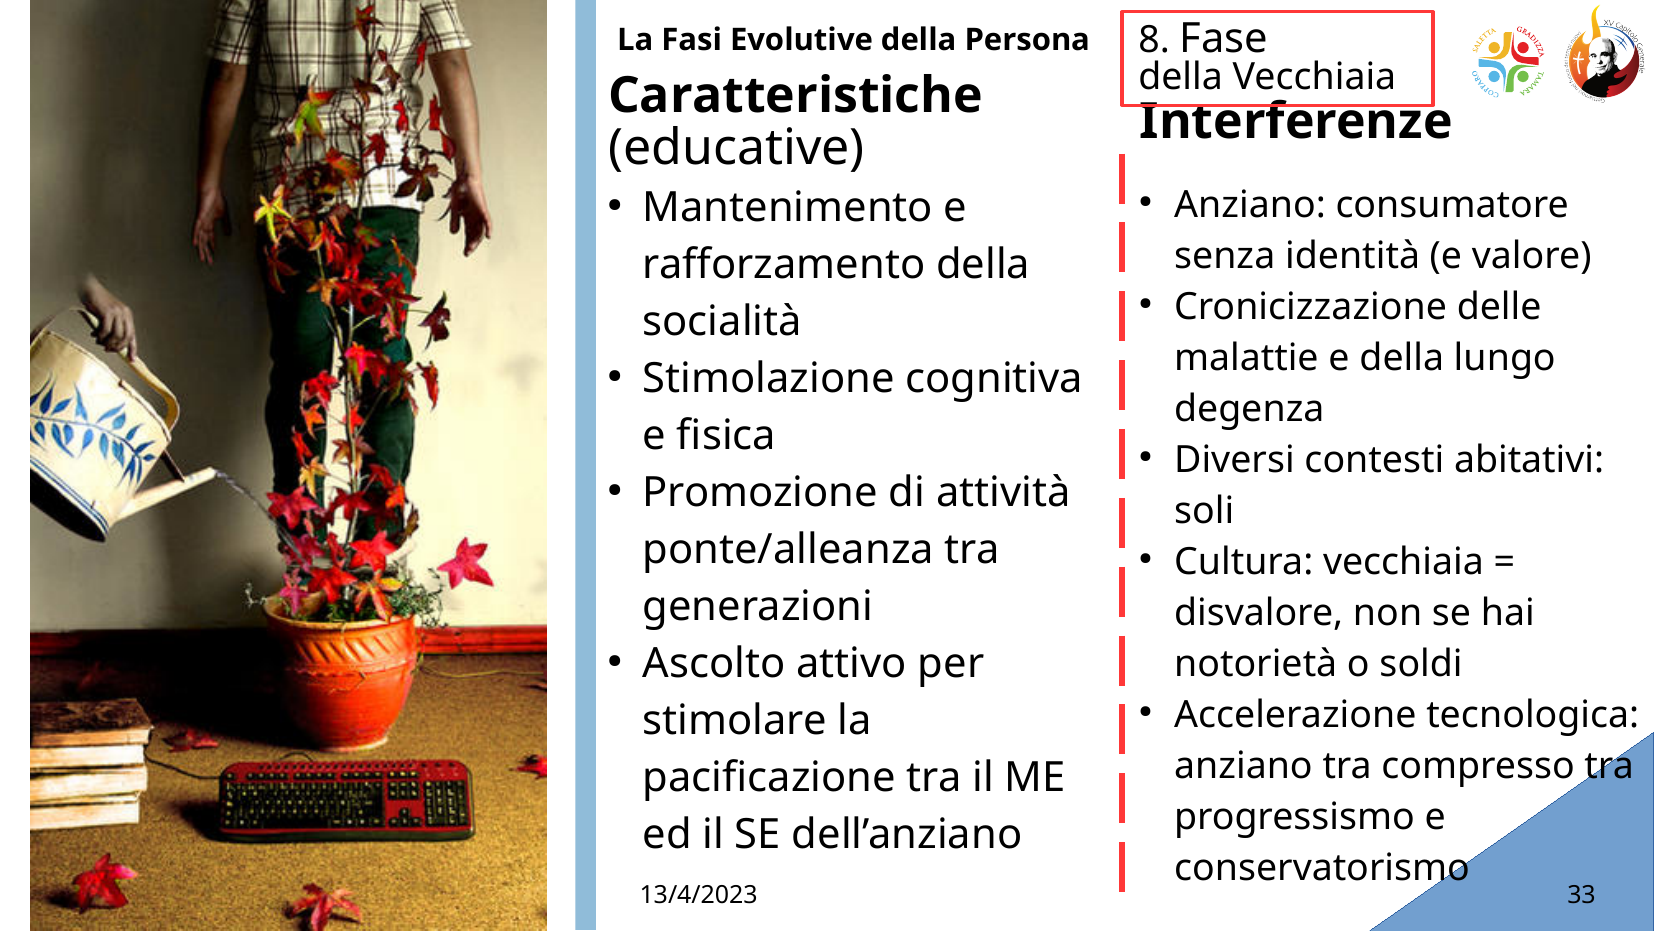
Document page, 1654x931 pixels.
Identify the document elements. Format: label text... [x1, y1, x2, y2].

text_box 8. Fase della Vecchiaia [1122, 11, 1434, 98]
picture [1563, 4, 1646, 103]
subtitle Mantenimento e rafforzamento della socialità Stimolazione cognitiva e fisica Promozione di attività ponte/alleanza tra generazioni Ascolto attivo per stimolare la pacificazione tra il ME ed il SE dell’anziano [607, 177, 1110, 873]
picture [30, 0, 547, 931]
text_box Anziano: consumatore senza identità (e valore) Cronicizzazione delle malattie e della lungo degenza Diversi contesti abitativi: soli Cultura: vecchiaia = disvalore, non se hai notorietà o soldi Accelerazione tecnologica: anziano tra compresso tra progressismo e conservatorismo [1138, 177, 1641, 873]
title Caratteristiche (educative) [608, 70, 1111, 178]
text_box La Fasi Evolutive della Persona [602, 9, 1335, 63]
title Interferenze [1139, 69, 1642, 177]
title Interferenze [1139, 98, 1431, 104]
